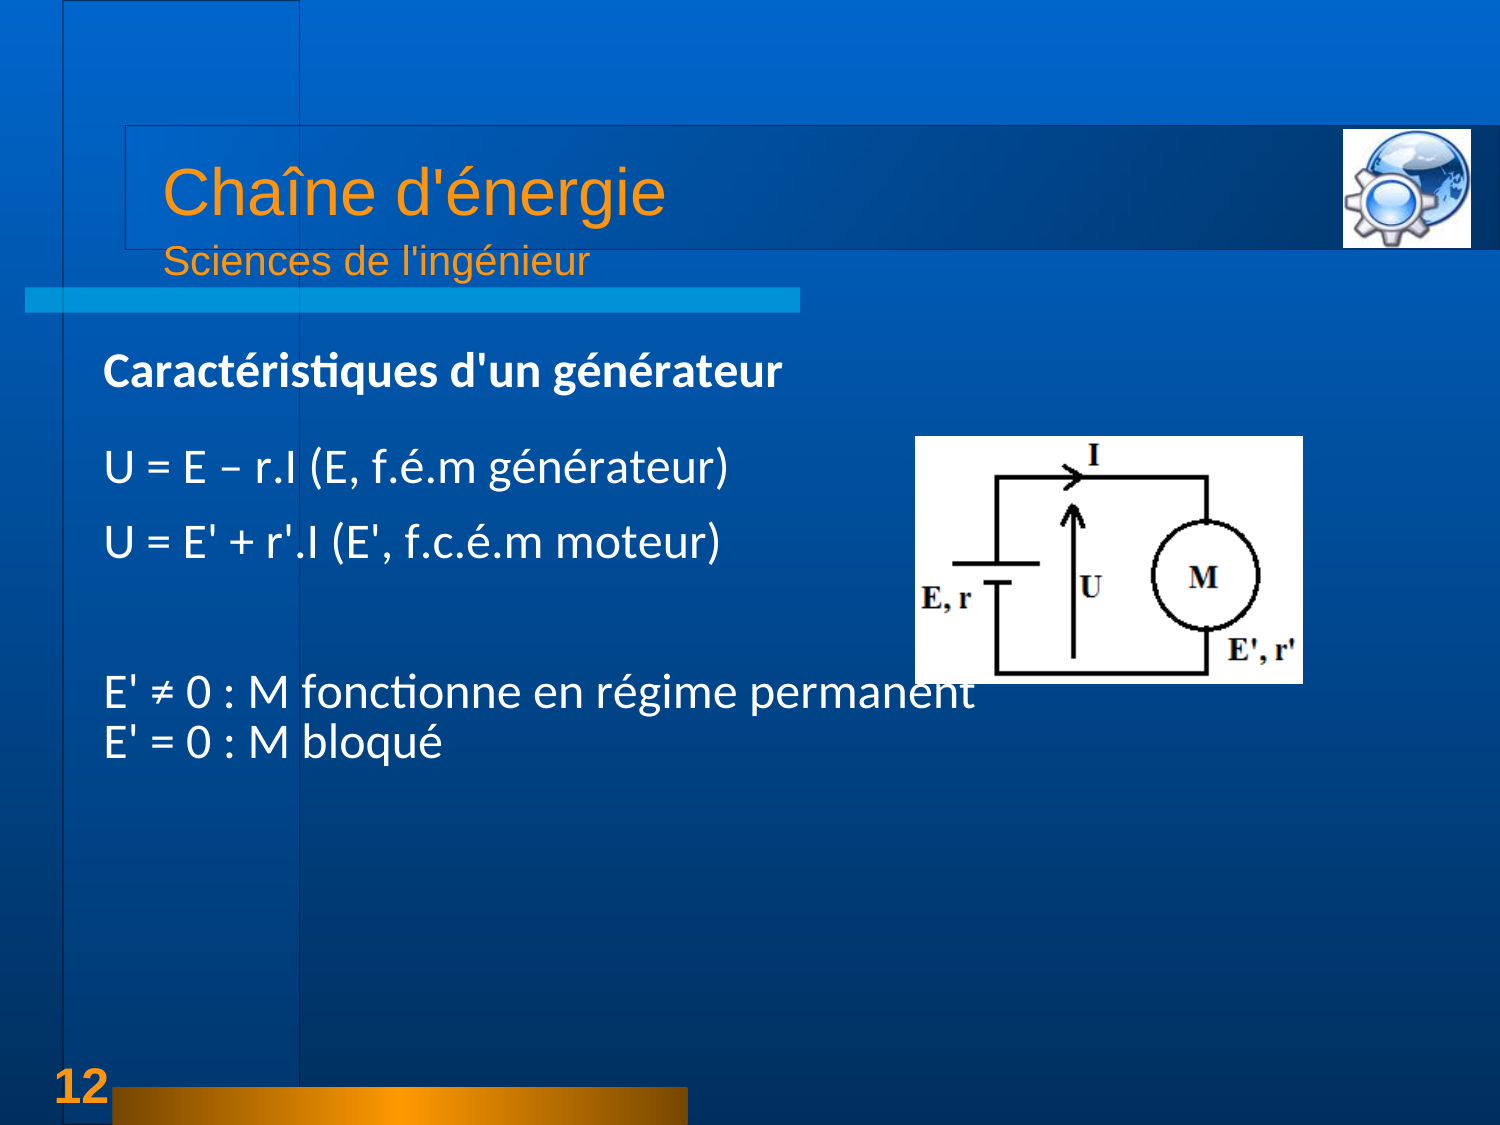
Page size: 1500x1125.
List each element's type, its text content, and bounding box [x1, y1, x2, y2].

picture [1343, 129, 1471, 248]
text_box Caractéristiques d'un générateur U = E – r.I (E, f.é.m générateur) U = E' + r'.I (E', f.c.é.m moteur) E' ≠ 0 : M fonctionne en régime permanent E' = 0 : M bloqué [88, 342, 1418, 1054]
picture [915, 436, 1303, 684]
